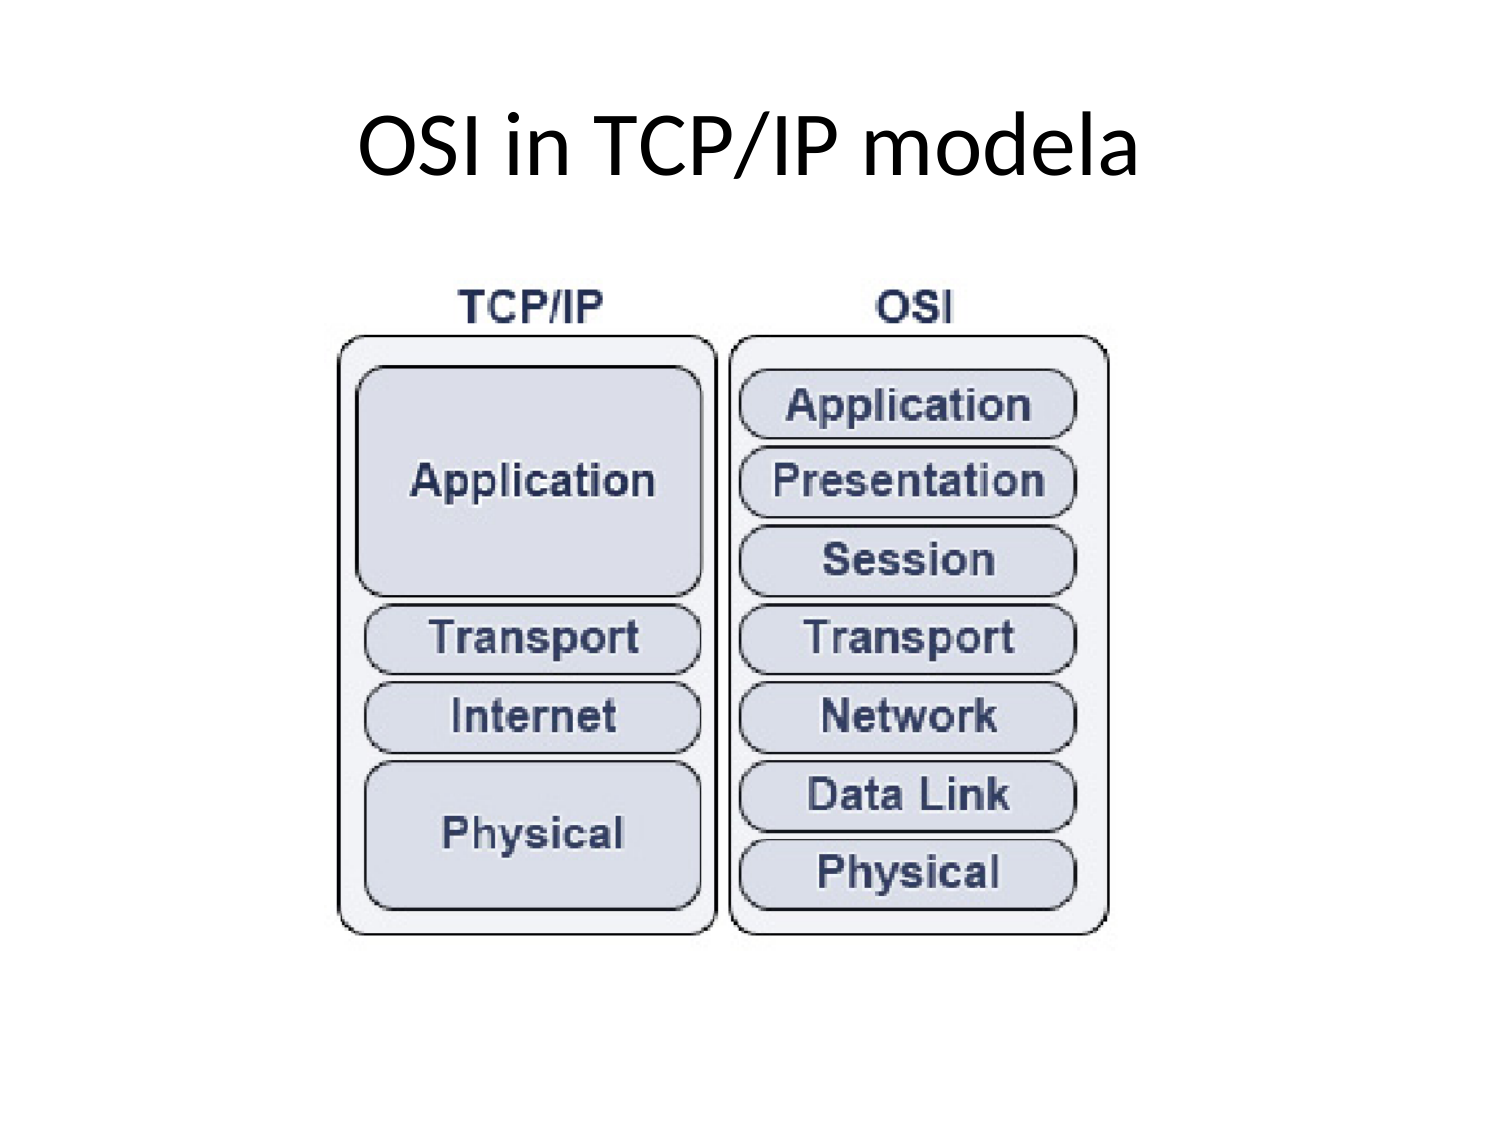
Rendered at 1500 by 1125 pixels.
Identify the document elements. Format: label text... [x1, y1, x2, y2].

title OSI in TCP/IP modela [75, 45, 1426, 233]
text_box [324, 278, 1128, 953]
